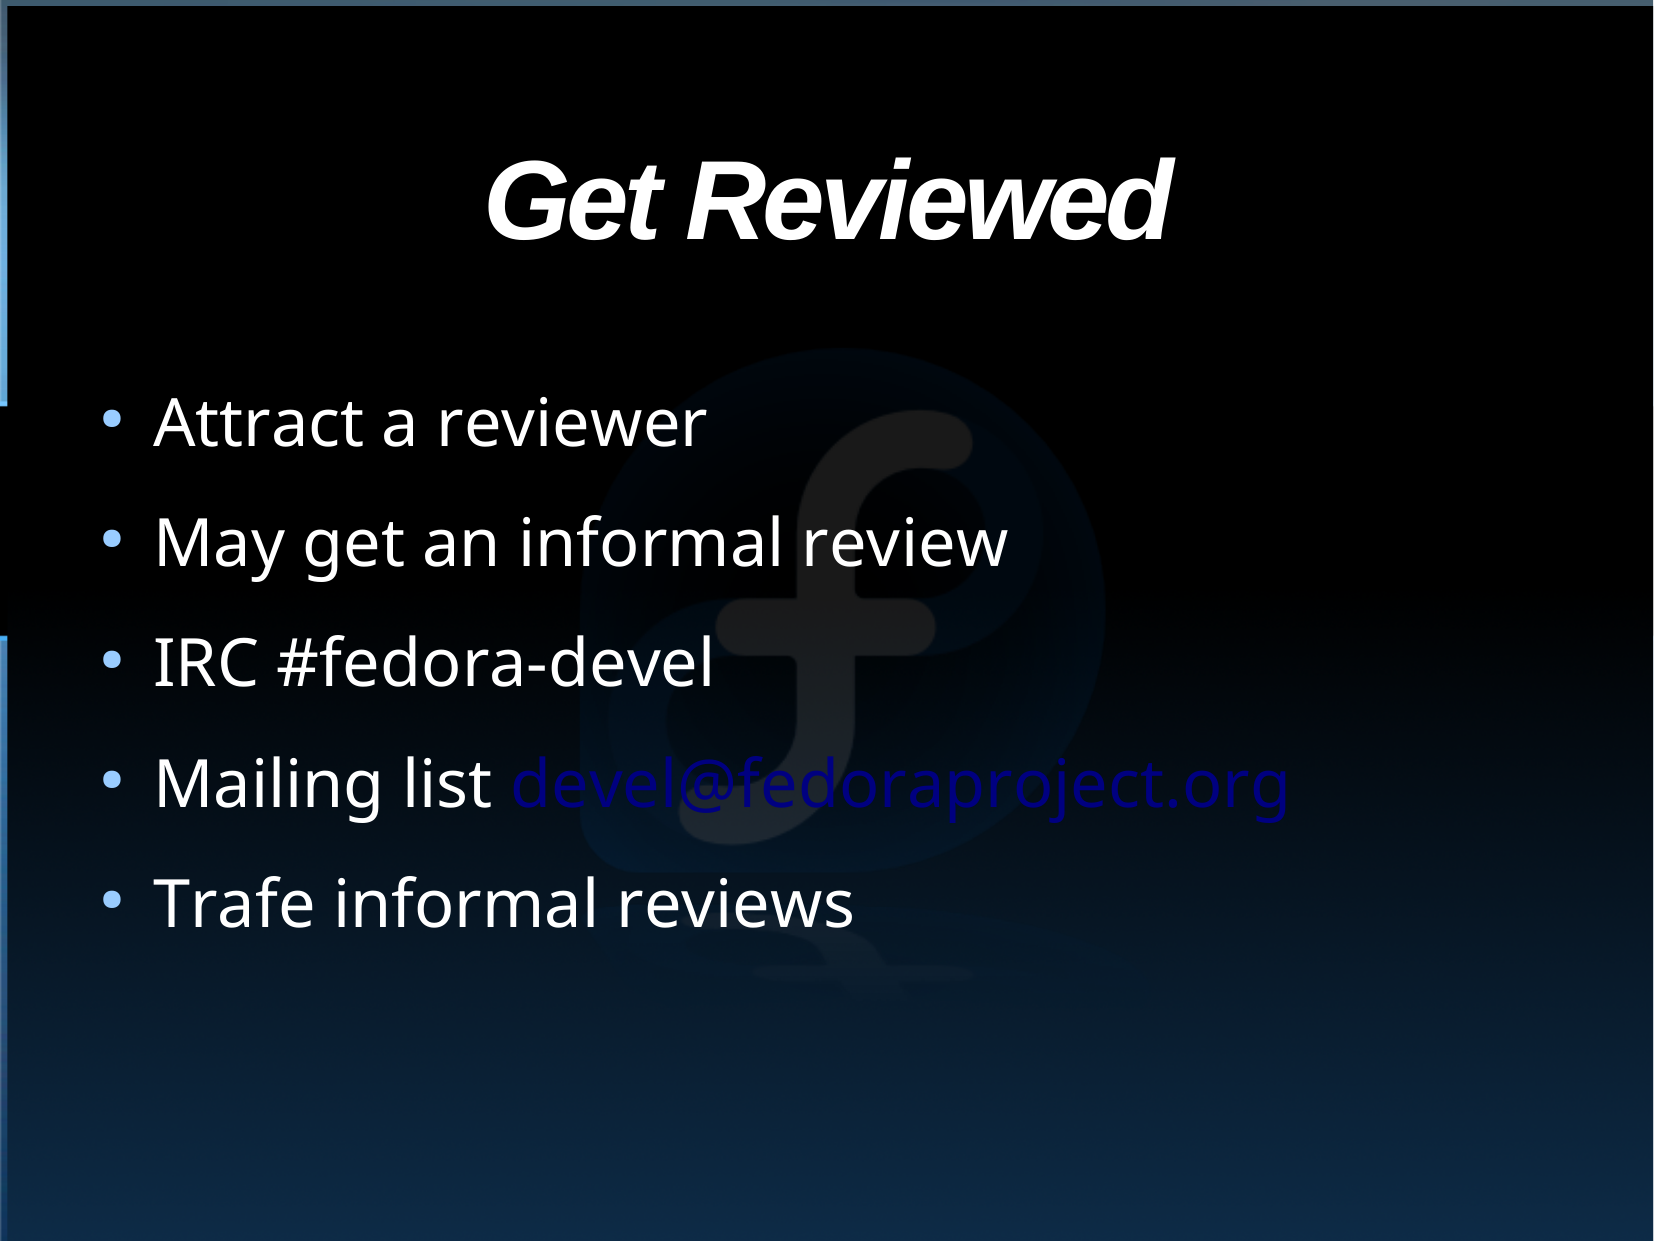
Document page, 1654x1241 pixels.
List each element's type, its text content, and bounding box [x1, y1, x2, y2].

list Attract a reviewer May get an informal review IRC #fedora-devel Mailing list devel@fedoraproject.org Trafe informal reviews [82, 375, 1571, 1054]
title Get Reviewed [82, 96, 1576, 304]
picture [0, 0, 1654, 1241]
